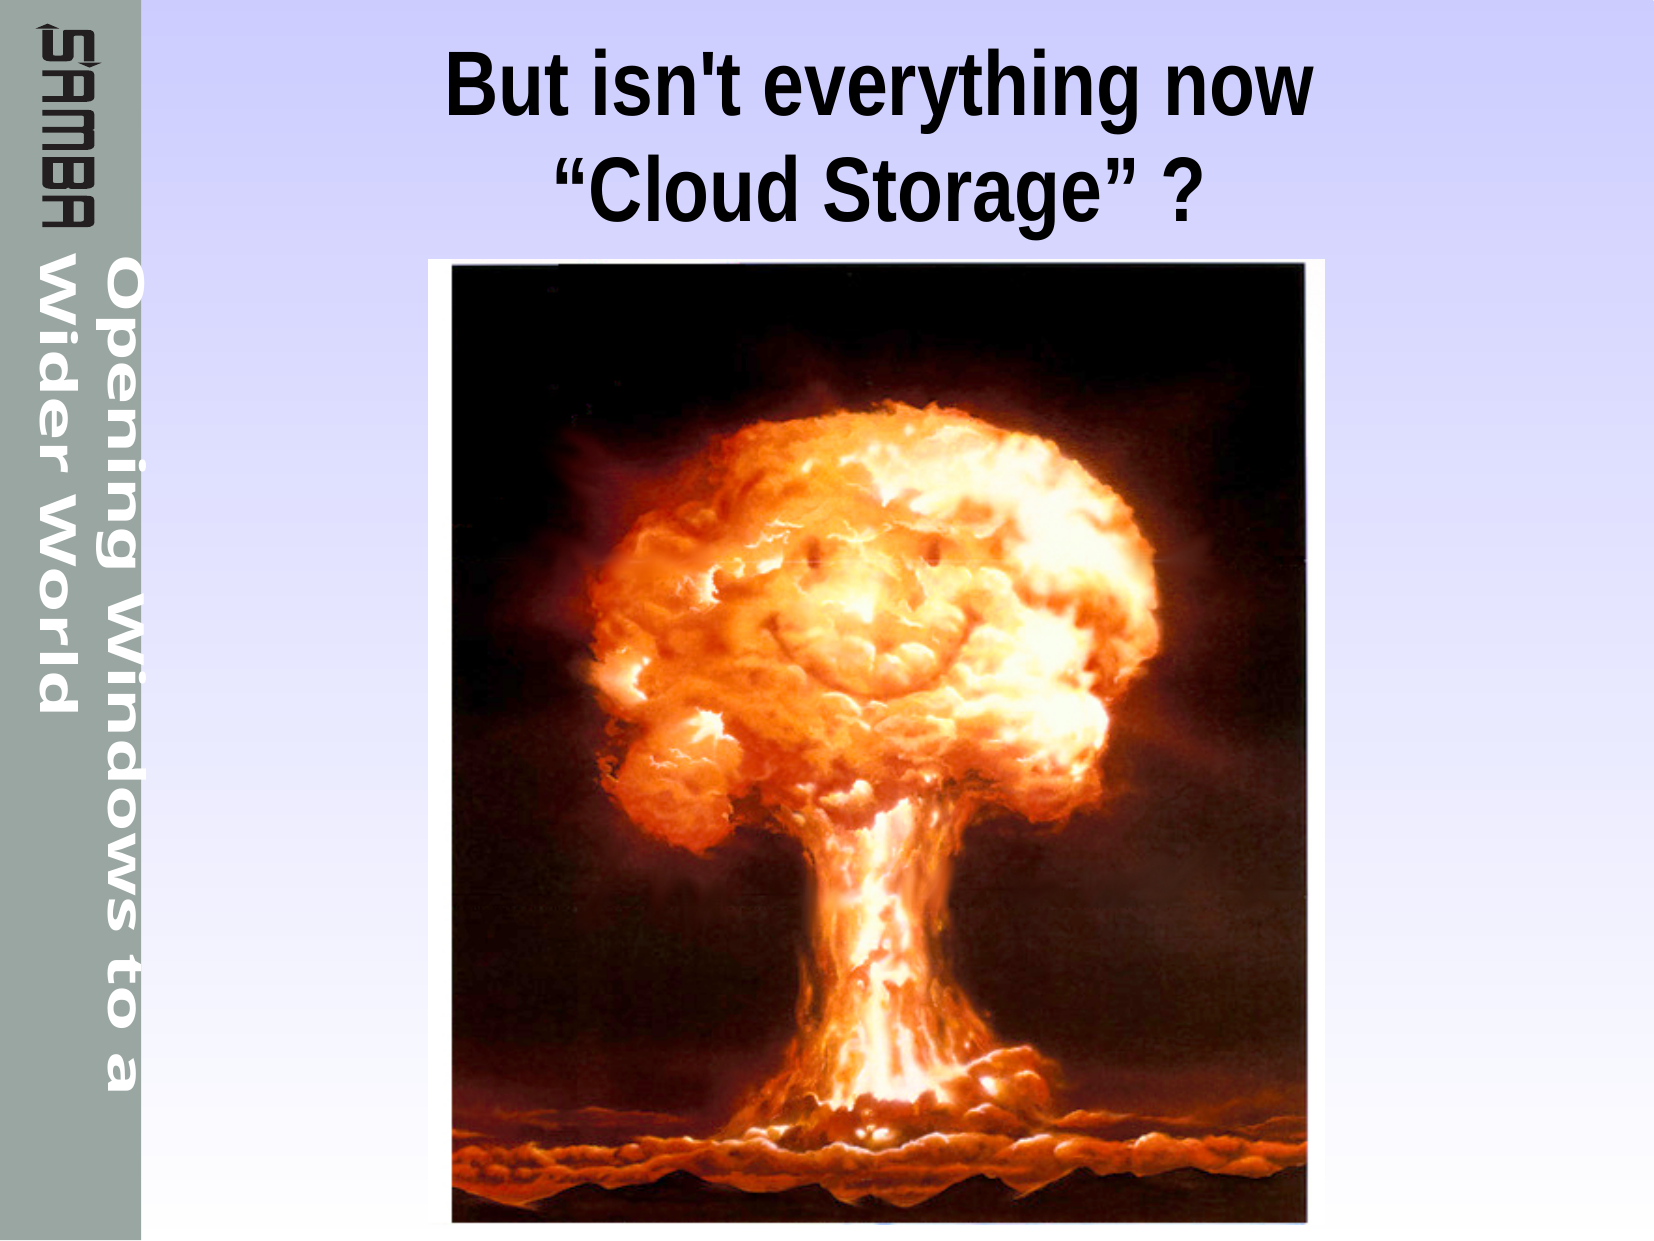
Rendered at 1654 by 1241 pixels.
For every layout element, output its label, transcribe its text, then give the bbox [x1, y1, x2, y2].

picture [428, 259, 1325, 1225]
title But isn't everything now “Cloud Storage” ? [173, 31, 1586, 240]
